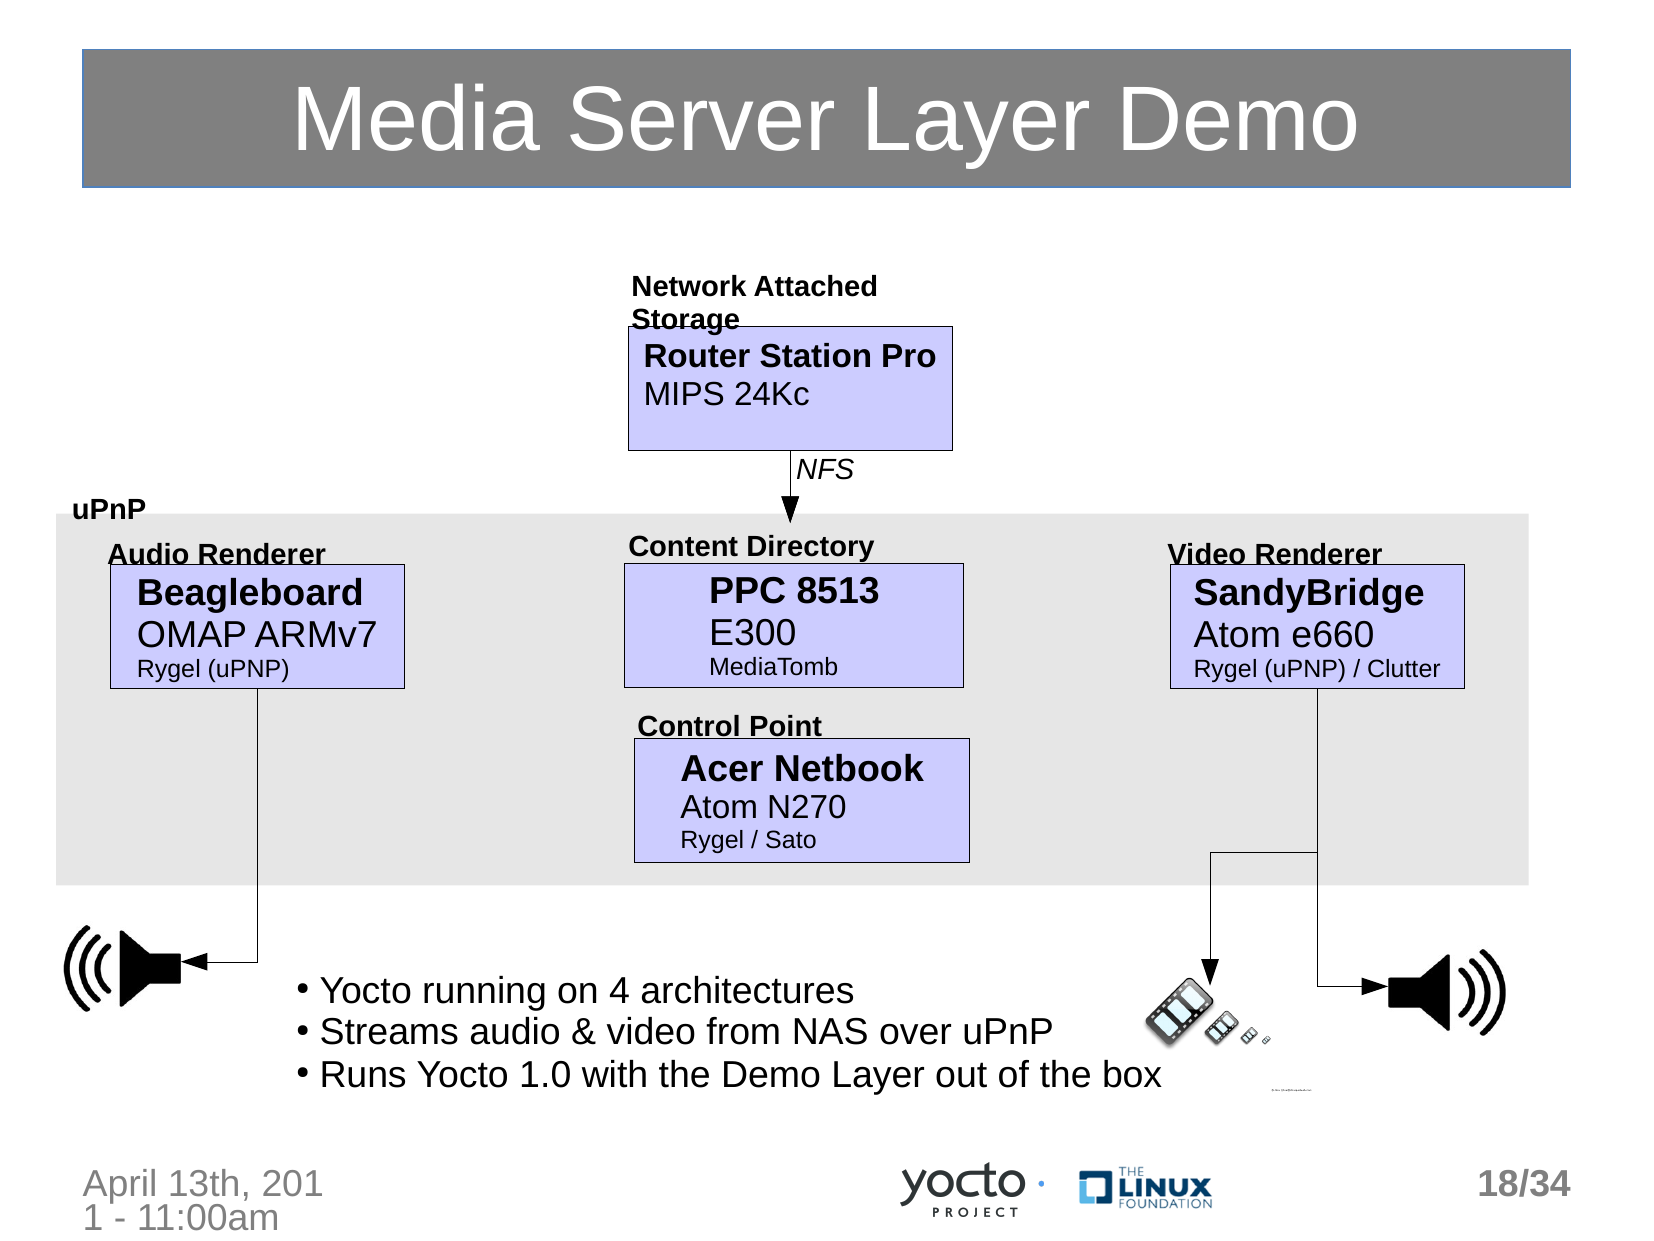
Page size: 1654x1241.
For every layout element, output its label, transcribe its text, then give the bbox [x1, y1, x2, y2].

text_box Video Renderer [1152, 530, 1477, 578]
picture [1101, 936, 1312, 1092]
picture [1075, 1162, 1215, 1211]
text_box [258, 513, 1529, 886]
text_box [56, 513, 257, 886]
text_box [1211, 853, 1317, 886]
picture [1388, 936, 1506, 1037]
picture [63, 912, 181, 1012]
picture [900, 1162, 1044, 1217]
text_box Acer Netbook Atom N270 Rygel / Sato [634, 738, 970, 863]
text_box Beagleboard OMAP ARMv7 Rygel (uPNP) [110, 578, 405, 689]
text_box NFS [781, 445, 959, 523]
text_box SandyBridge Atom e660 Rygel (uPNP) / Clutter [1170, 578, 1465, 689]
text_box Router Station Pro MIPS 24Kc [628, 343, 953, 451]
text_box uPnP [57, 485, 264, 534]
text_box Control Point [622, 702, 947, 751]
text_box Yocto running on 4 architectures Streams audio & video from NAS over uPnP Runs Yocto 1.0 with the Demo Layer out of the box [281, 961, 1207, 1144]
text_box Audio Renderer [92, 530, 417, 578]
text_box Network Attached Storage [616, 262, 970, 343]
text_box Content Directory [613, 523, 967, 571]
text_box NFS [781, 499, 789, 523]
title Media Server Layer Demo [82, 56, 1571, 181]
text_box PPC 8513 E300 MediaTomb [624, 571, 964, 688]
